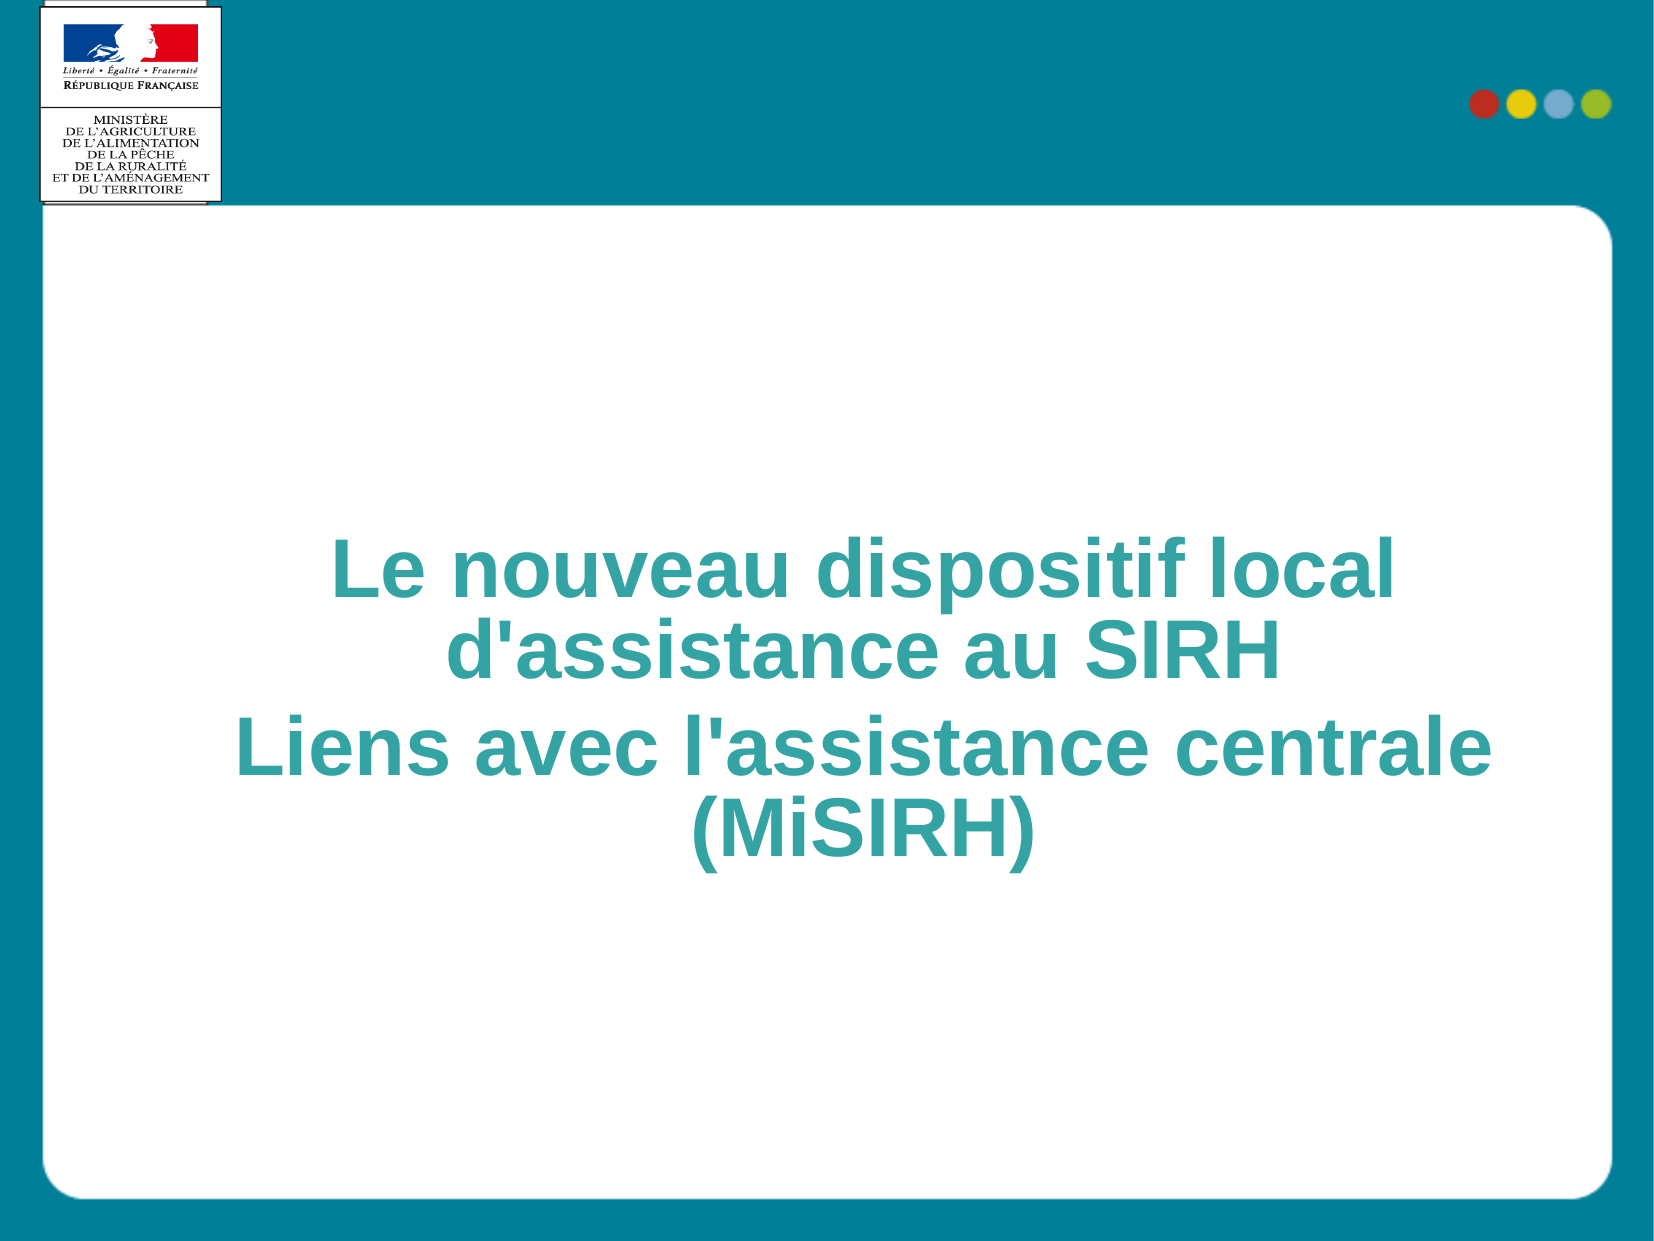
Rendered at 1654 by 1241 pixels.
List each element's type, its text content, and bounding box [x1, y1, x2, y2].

picture [0, 0, 1654, 1241]
list Le nouveau dispositif local d'assistance au SIRH Liens avec l'assistance centrale (MiSIRH) [59, 227, 1595, 1110]
